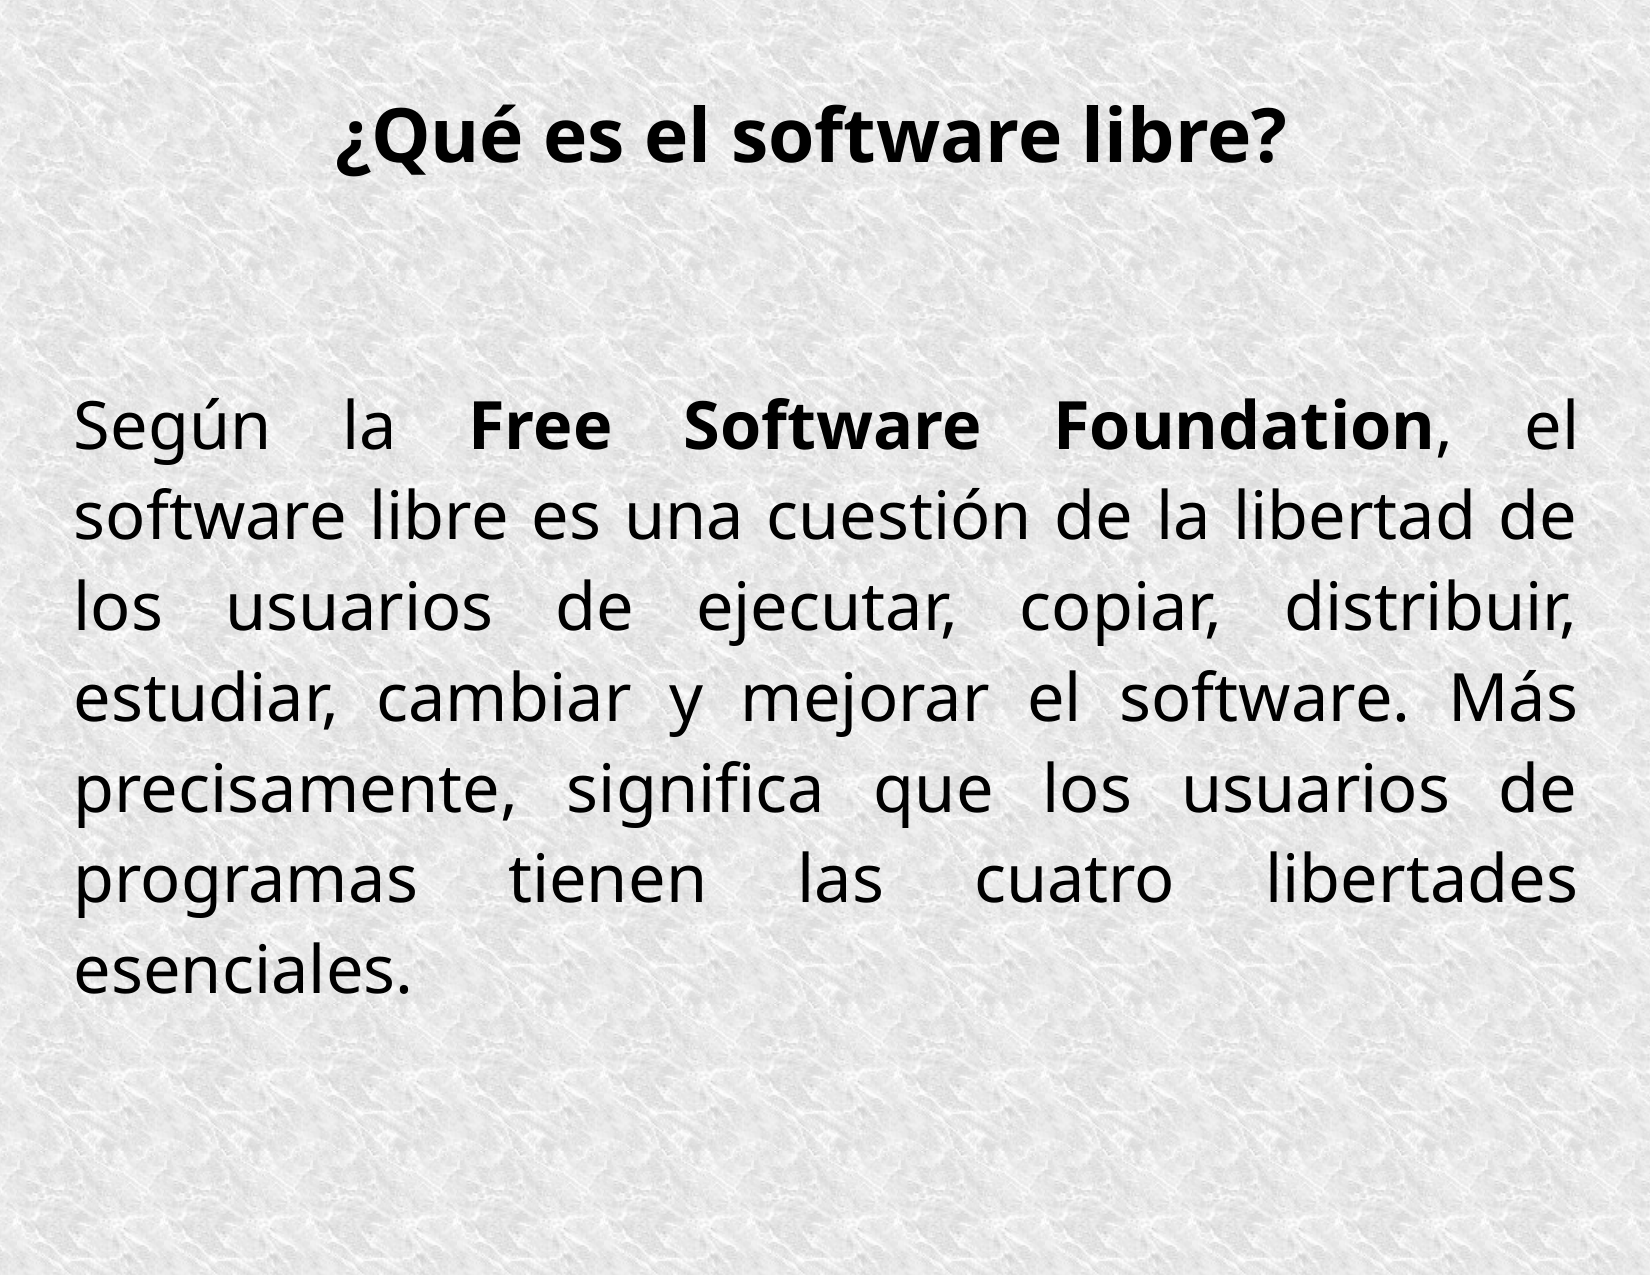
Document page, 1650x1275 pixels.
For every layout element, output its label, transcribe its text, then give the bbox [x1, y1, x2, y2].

text_box ¿Qué es el software libre? [59, 79, 1565, 186]
text_box Según la Free Software Foundation, el software libre es una cuestión de la libertad de los usuarios de ejecutar, copiar, distribuir, estudiar, cambiar y mejorar el software. Más precisamente, significa que los usuarios de programas tienen las cuatro libertades esenciales. [59, 295, 1595, 1152]
picture [0, 0, 1650, 1275]
